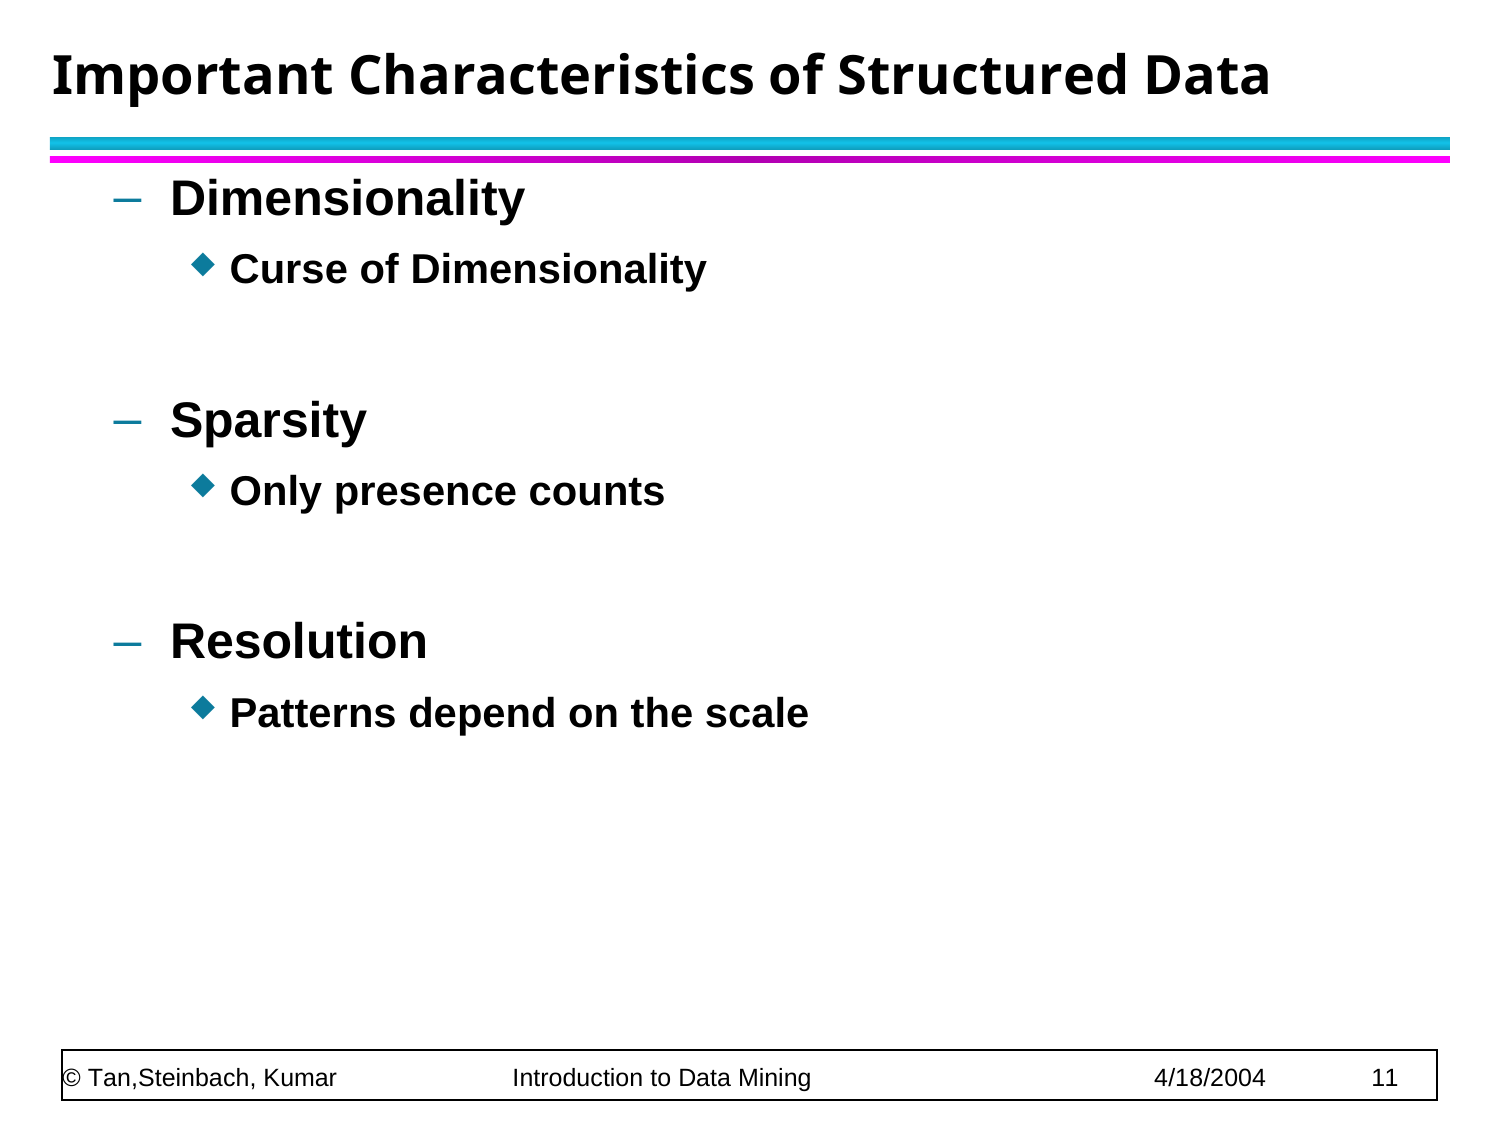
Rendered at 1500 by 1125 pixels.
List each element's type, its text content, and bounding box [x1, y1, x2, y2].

title Important Characteristics of Structured Data [37, 0, 1446, 113]
list Dimensionality Curse of Dimensionality Sparsity Only presence counts Resolution Patterns depend on the scale [23, 162, 1402, 988]
